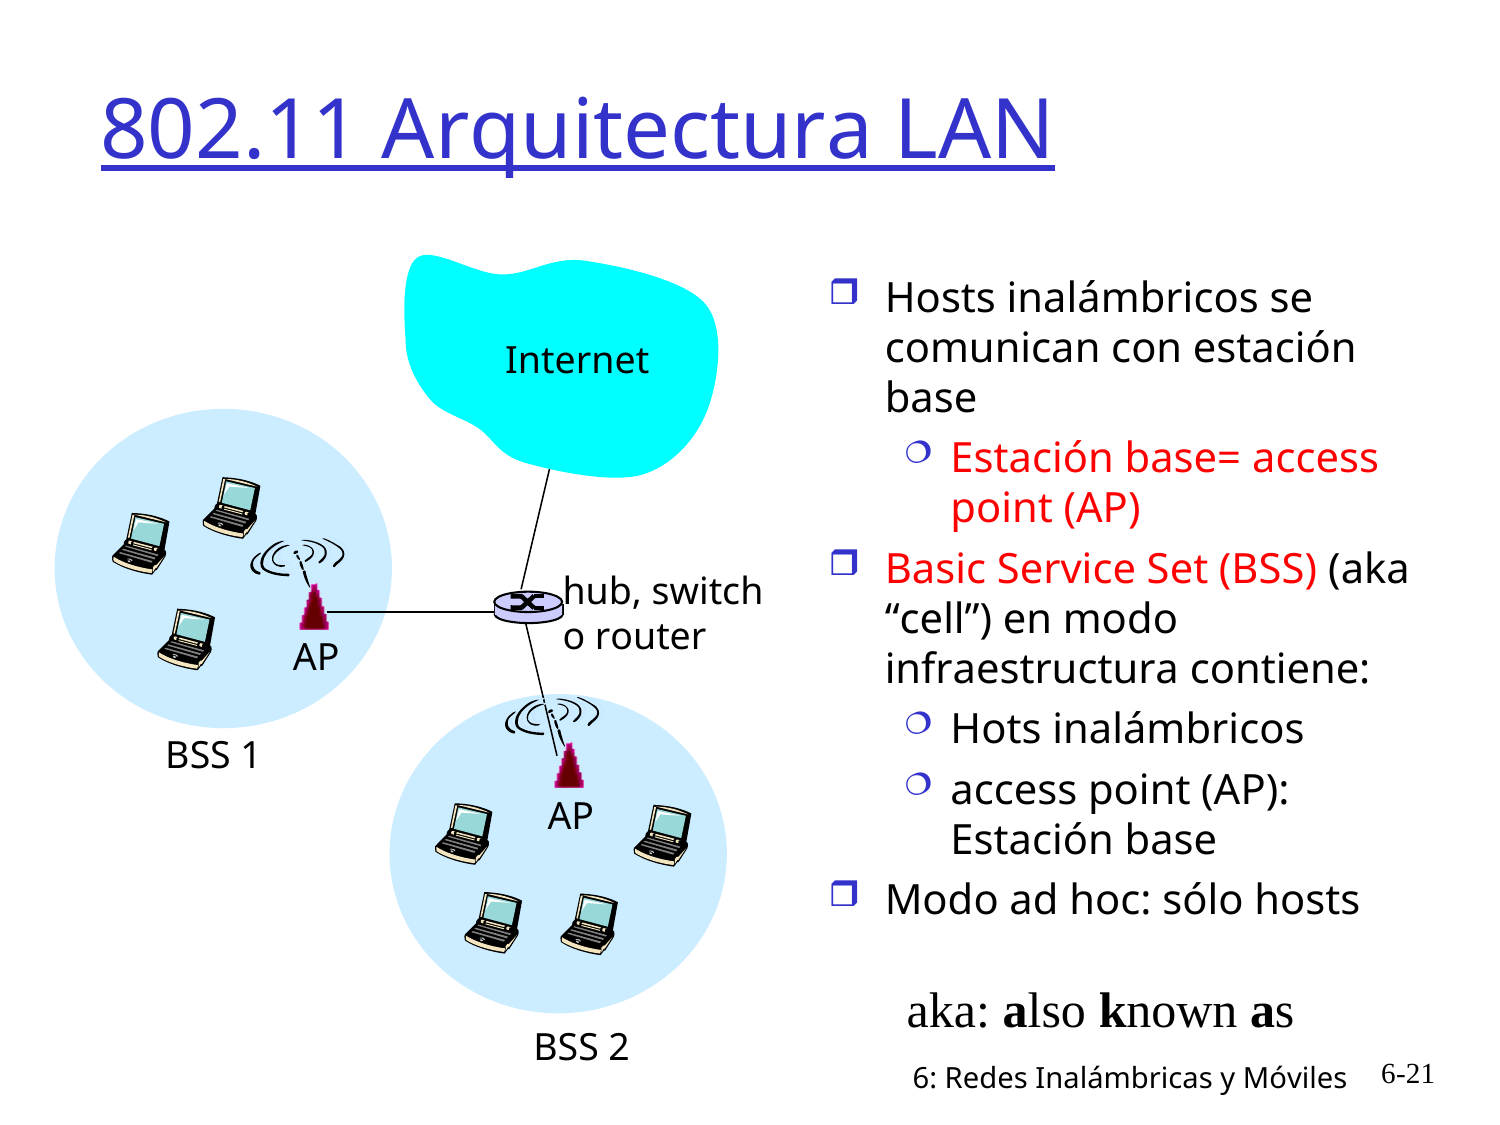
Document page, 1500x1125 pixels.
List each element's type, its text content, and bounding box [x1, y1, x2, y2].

text_box BSS 2 [518, 1015, 646, 1076]
picture [146, 586, 216, 671]
picture [554, 742, 584, 788]
text_box Internet [490, 328, 665, 389]
title 802.11 Arquitectura LAN [85, 32, 1361, 221]
text_box aka: also known as [891, 969, 1310, 1045]
text_box [404, 254, 719, 478]
text_box Hosts inalámbricos se comunican con estación base Estación base= access point (AP) Basic Service Set (BSS) (aka “cell”) en modo infraestructura contiene: Hots inalámbricos access point (AP): Estación base Modo ad hoc: sólo hosts [813, 263, 1459, 976]
picture [453, 870, 523, 954]
text_box AP [532, 784, 610, 846]
picture [549, 871, 618, 956]
picture [192, 455, 261, 539]
picture [299, 583, 329, 630]
picture [424, 781, 493, 865]
text_box [329, 613, 386, 669]
text_box [494, 591, 547, 624]
picture [101, 490, 170, 575]
text_box BSS 1 [150, 723, 285, 784]
text_box hub, switch o router [547, 559, 779, 665]
text_box AP [278, 625, 355, 687]
picture [623, 782, 692, 867]
text_box [54, 408, 392, 723]
text_box [389, 694, 727, 1014]
